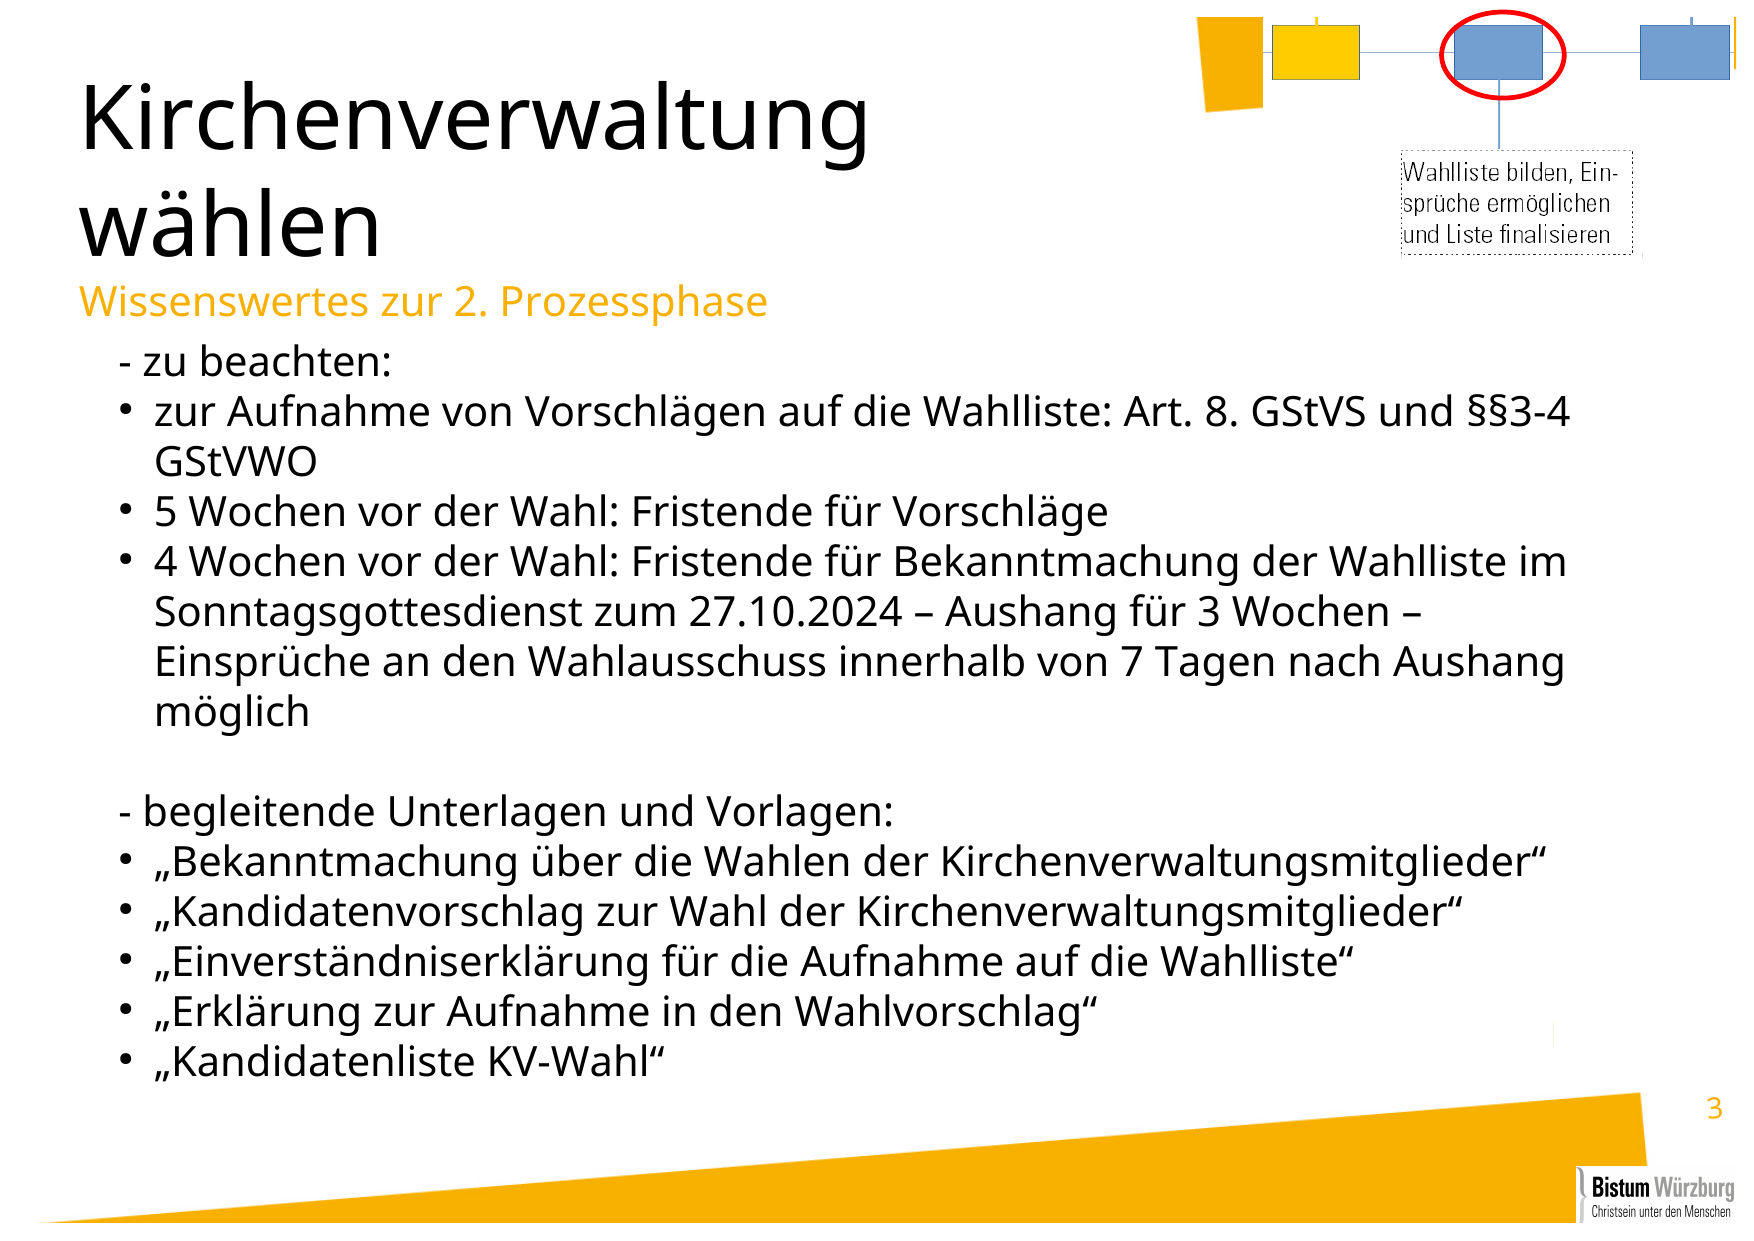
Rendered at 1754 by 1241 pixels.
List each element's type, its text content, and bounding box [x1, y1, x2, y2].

title Kirchenverwaltung wählen Wissenswertes zur 2. Prozessphase [78, 59, 1172, 262]
picture [1445, 17, 1561, 95]
text_box - zu beachten: zur Aufnahme von Vorschlägen auf die Wahlliste: Art. 8. GStVS und §§3-4 GStVWO 5 Wochen vor der Wahl: Fristende für Vorschläge 4 Wochen vor der Wahl: Fristende für Bekanntmachung der Wahlliste im Sonntagsgottesdienst zum 27.10.2024 – Aushang für 3 Wochen – Einsprüche an den Wahlausschuss innerhalb von 7 Tagen nach Aushang möglich - begleitende Unterlagen und Vorlagen: „Bekanntmachung über die Wahlen der Kirchenverwaltungsmitglieder“ „Kandidatenvorschlag zur Wahl der Kirchenverwaltungsmitglieder“ „Einverständniserklärung für die Aufnahme auf die Wahlliste“ „Erklärung zur Aufnahme in den Wahlvorschlag“ „Kandidatenliste KV-Wahl“ [103, 327, 1651, 1042]
picture [17, 17, 1737, 1223]
